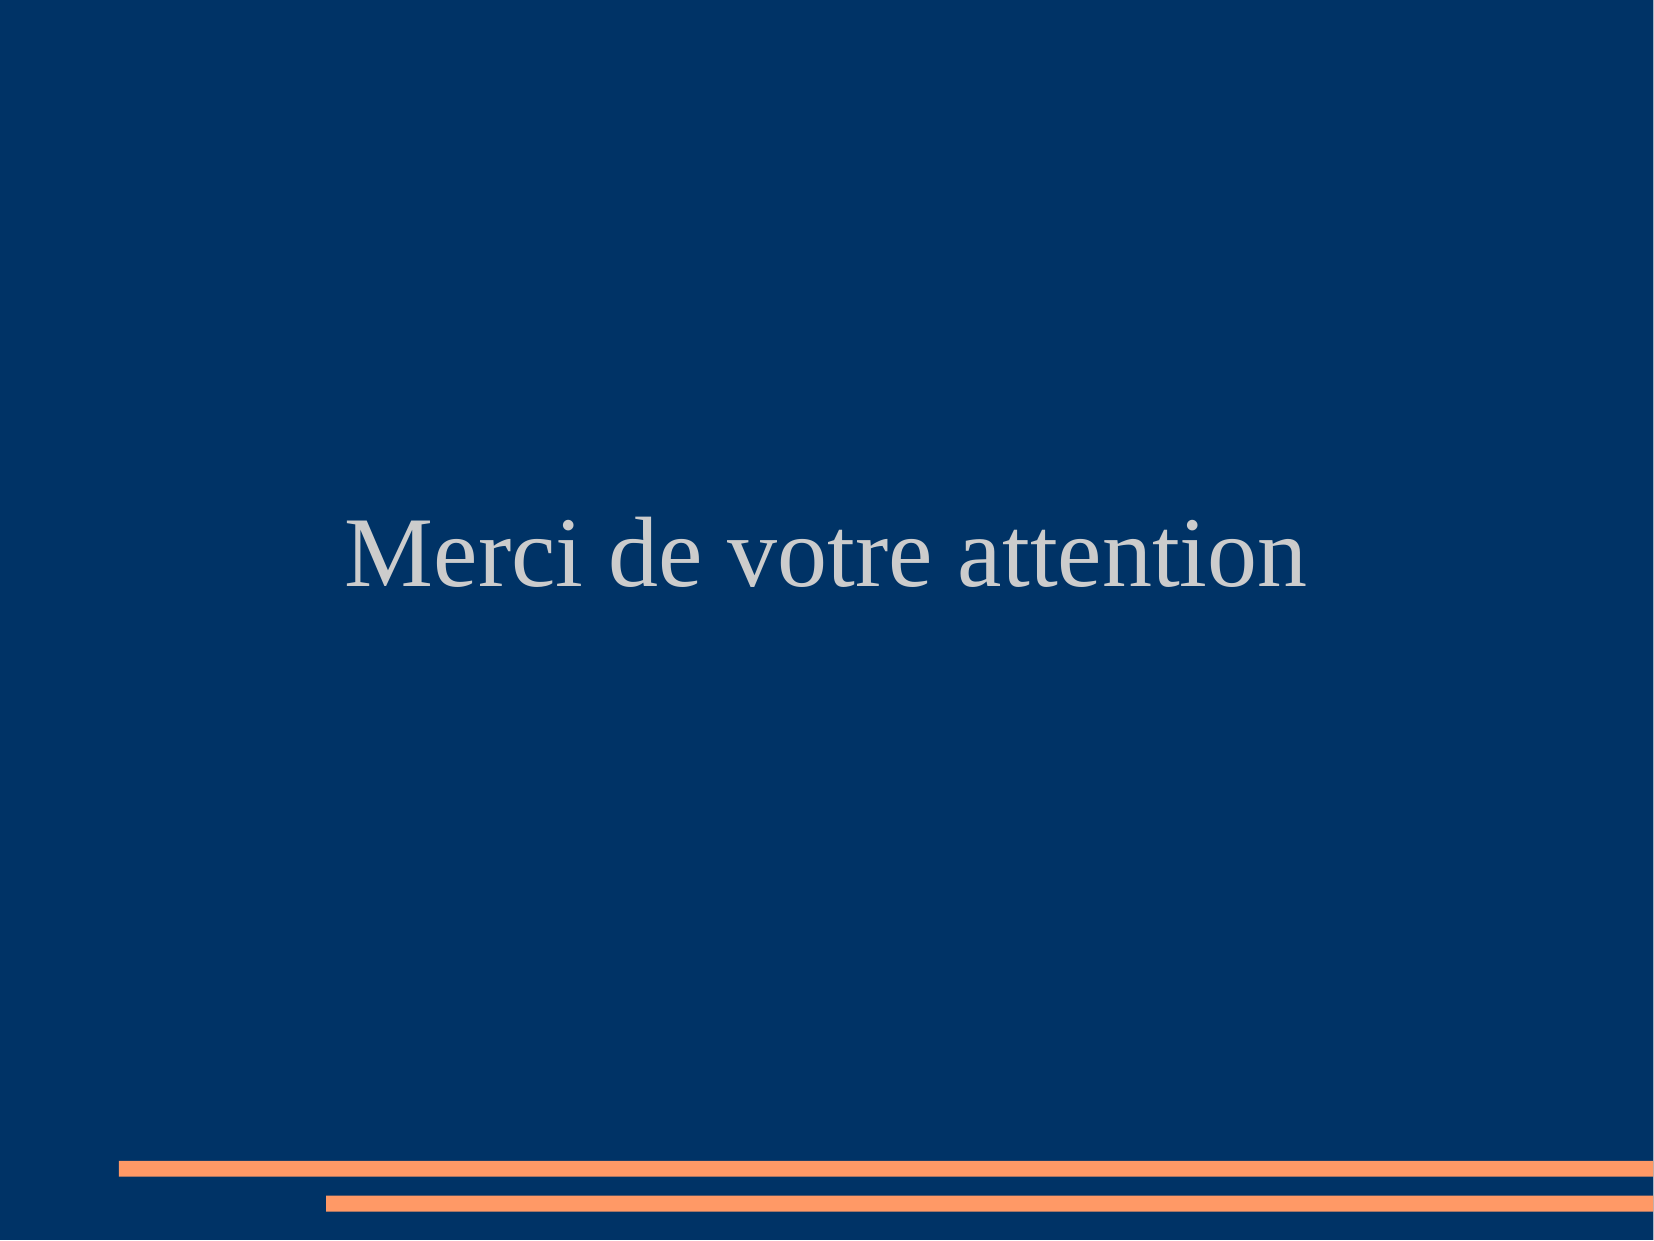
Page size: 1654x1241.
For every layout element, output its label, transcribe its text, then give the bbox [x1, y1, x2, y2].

subtitle Merci de votre attention [118, 147, 1536, 958]
